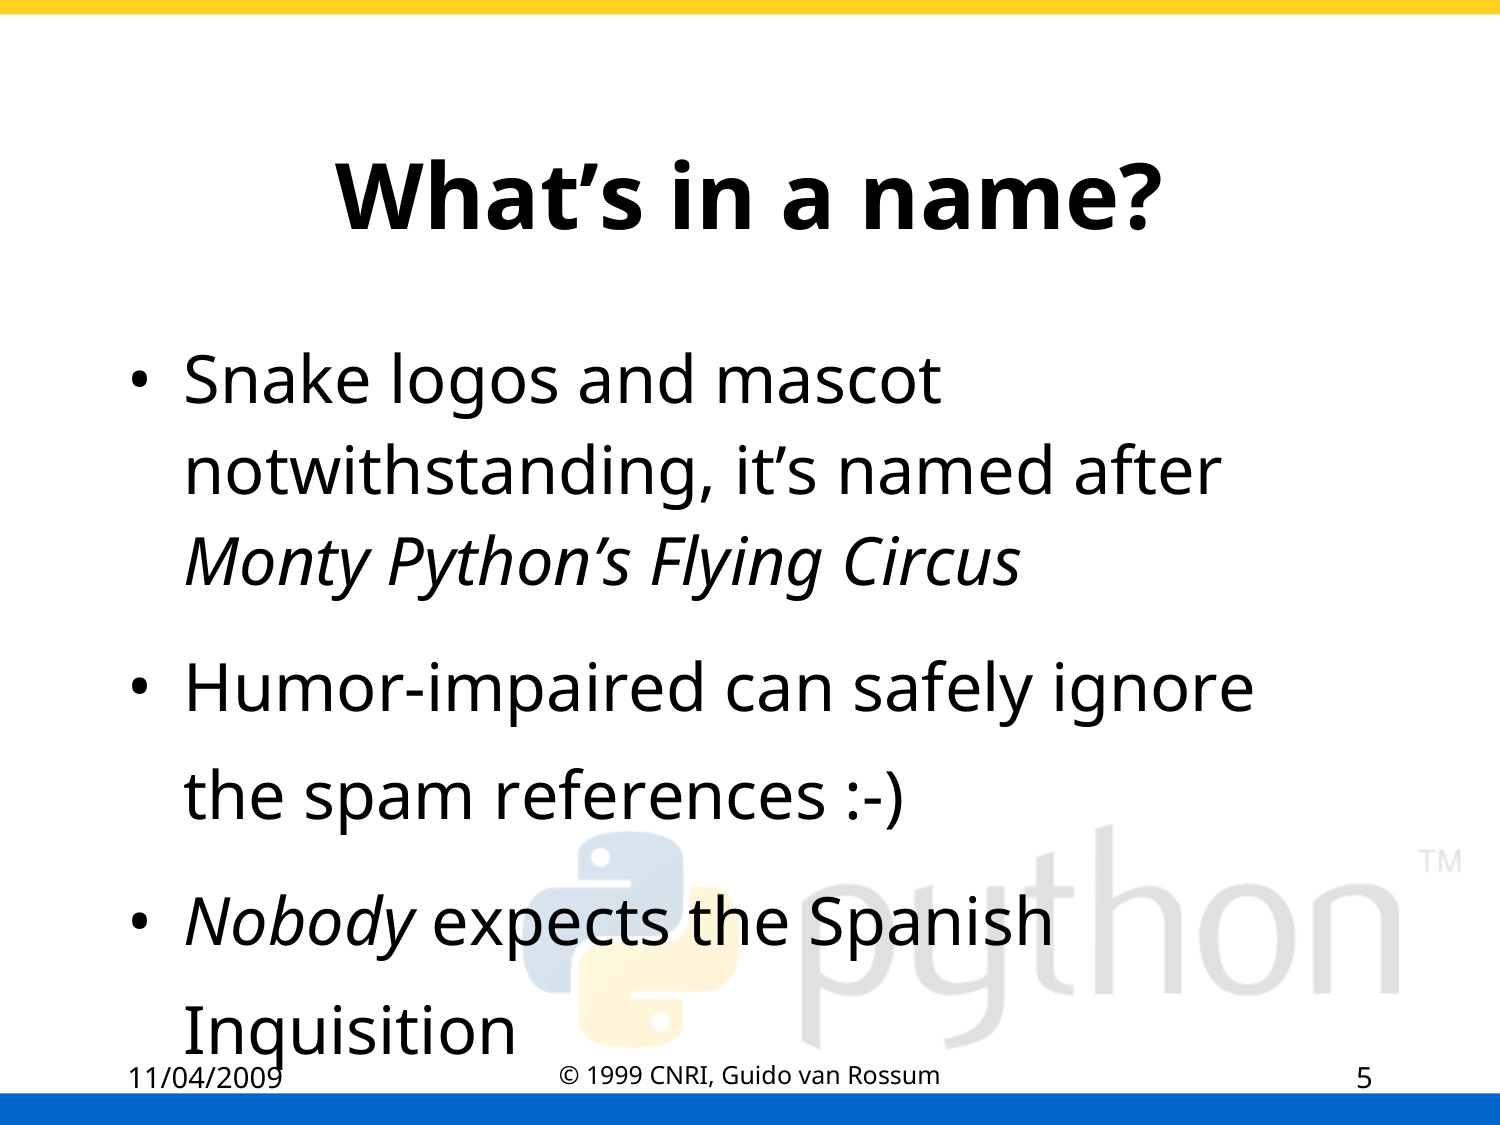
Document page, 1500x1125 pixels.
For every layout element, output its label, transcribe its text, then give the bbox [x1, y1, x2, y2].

title What’s in a name? [112, 99, 1388, 288]
list Snake logos and mascot notwithstanding, it’s named after Monty Python’s Flying Circus Humor-impaired can safely ignore the spam references :-) Nobody expects the Spanish Inquisition [112, 324, 1388, 1001]
